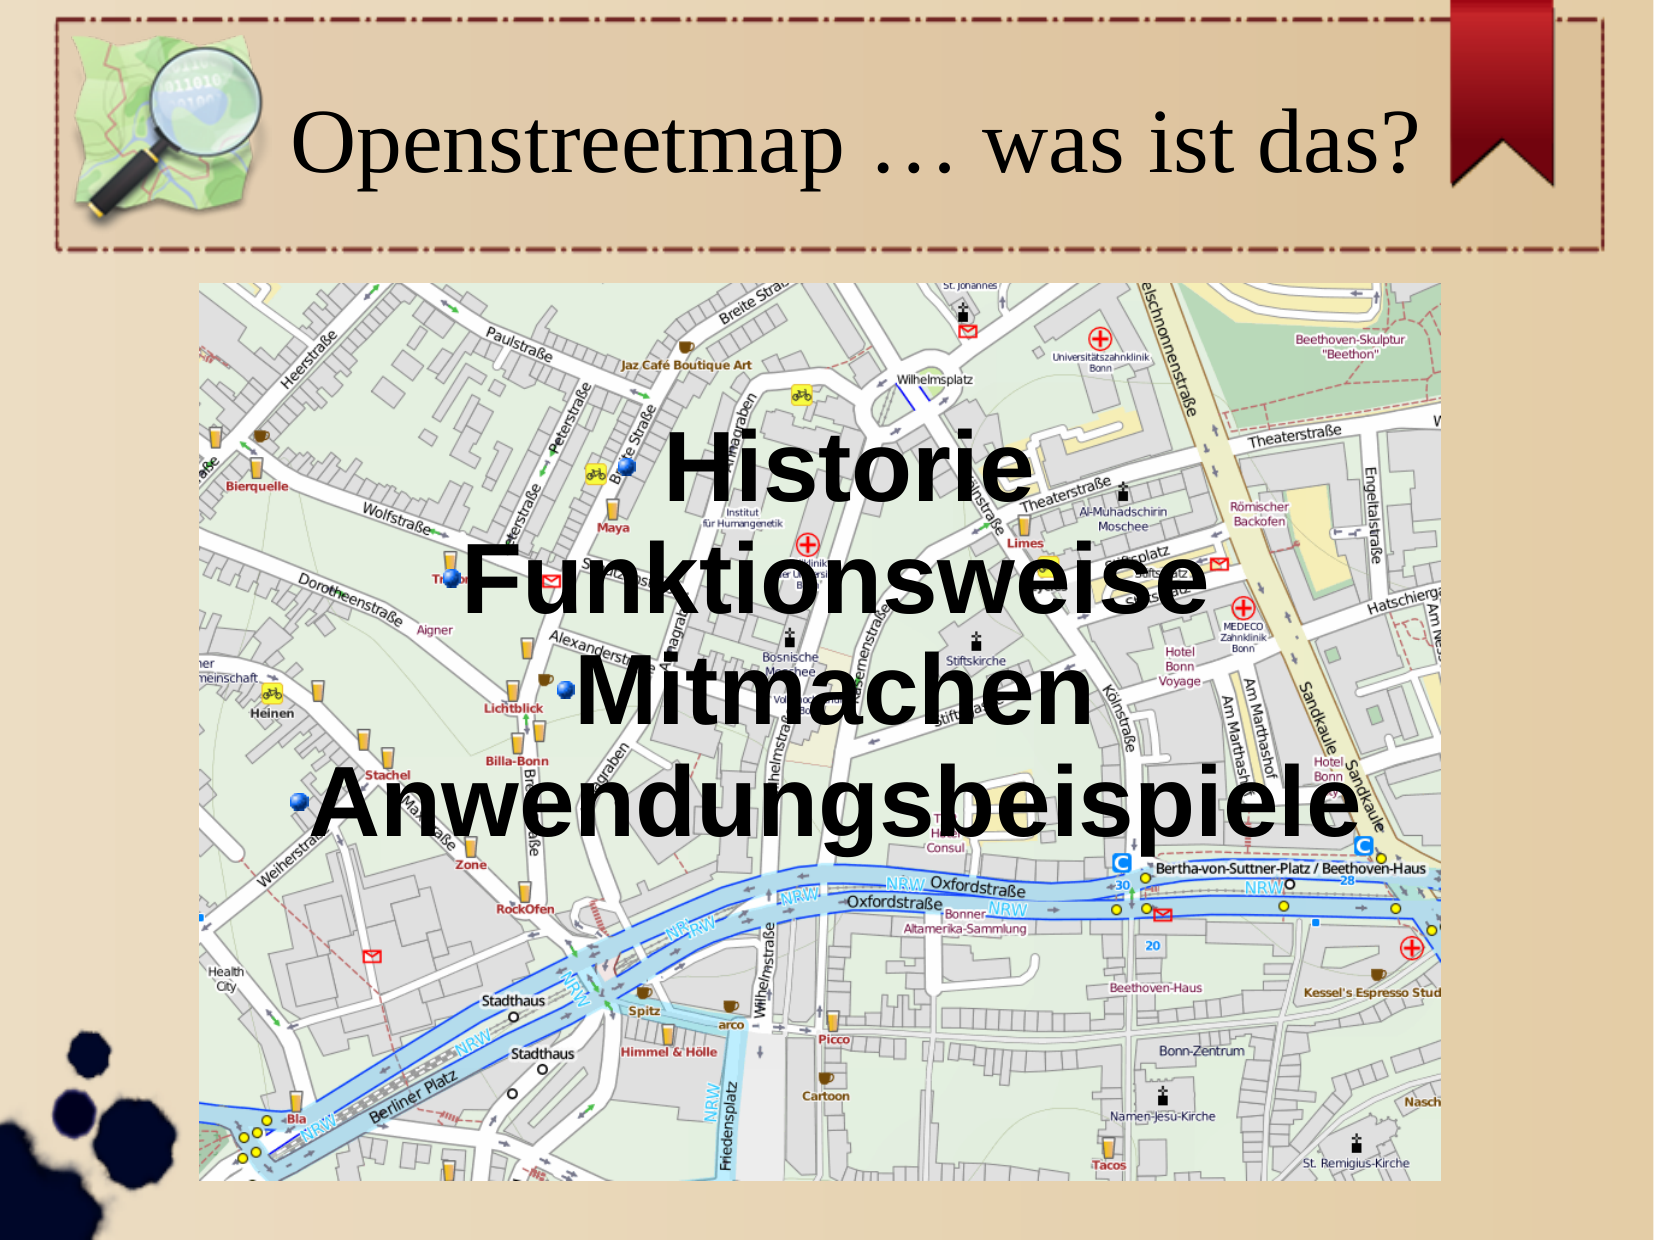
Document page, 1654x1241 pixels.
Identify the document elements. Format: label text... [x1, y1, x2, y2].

subtitle Historie Funktionsweise Mitmachen Anwendungsbeispiele [82, 299, 1571, 1019]
title Openstreetmap … was ist das? [283, 47, 1430, 237]
picture [0, 0, 1654, 1240]
